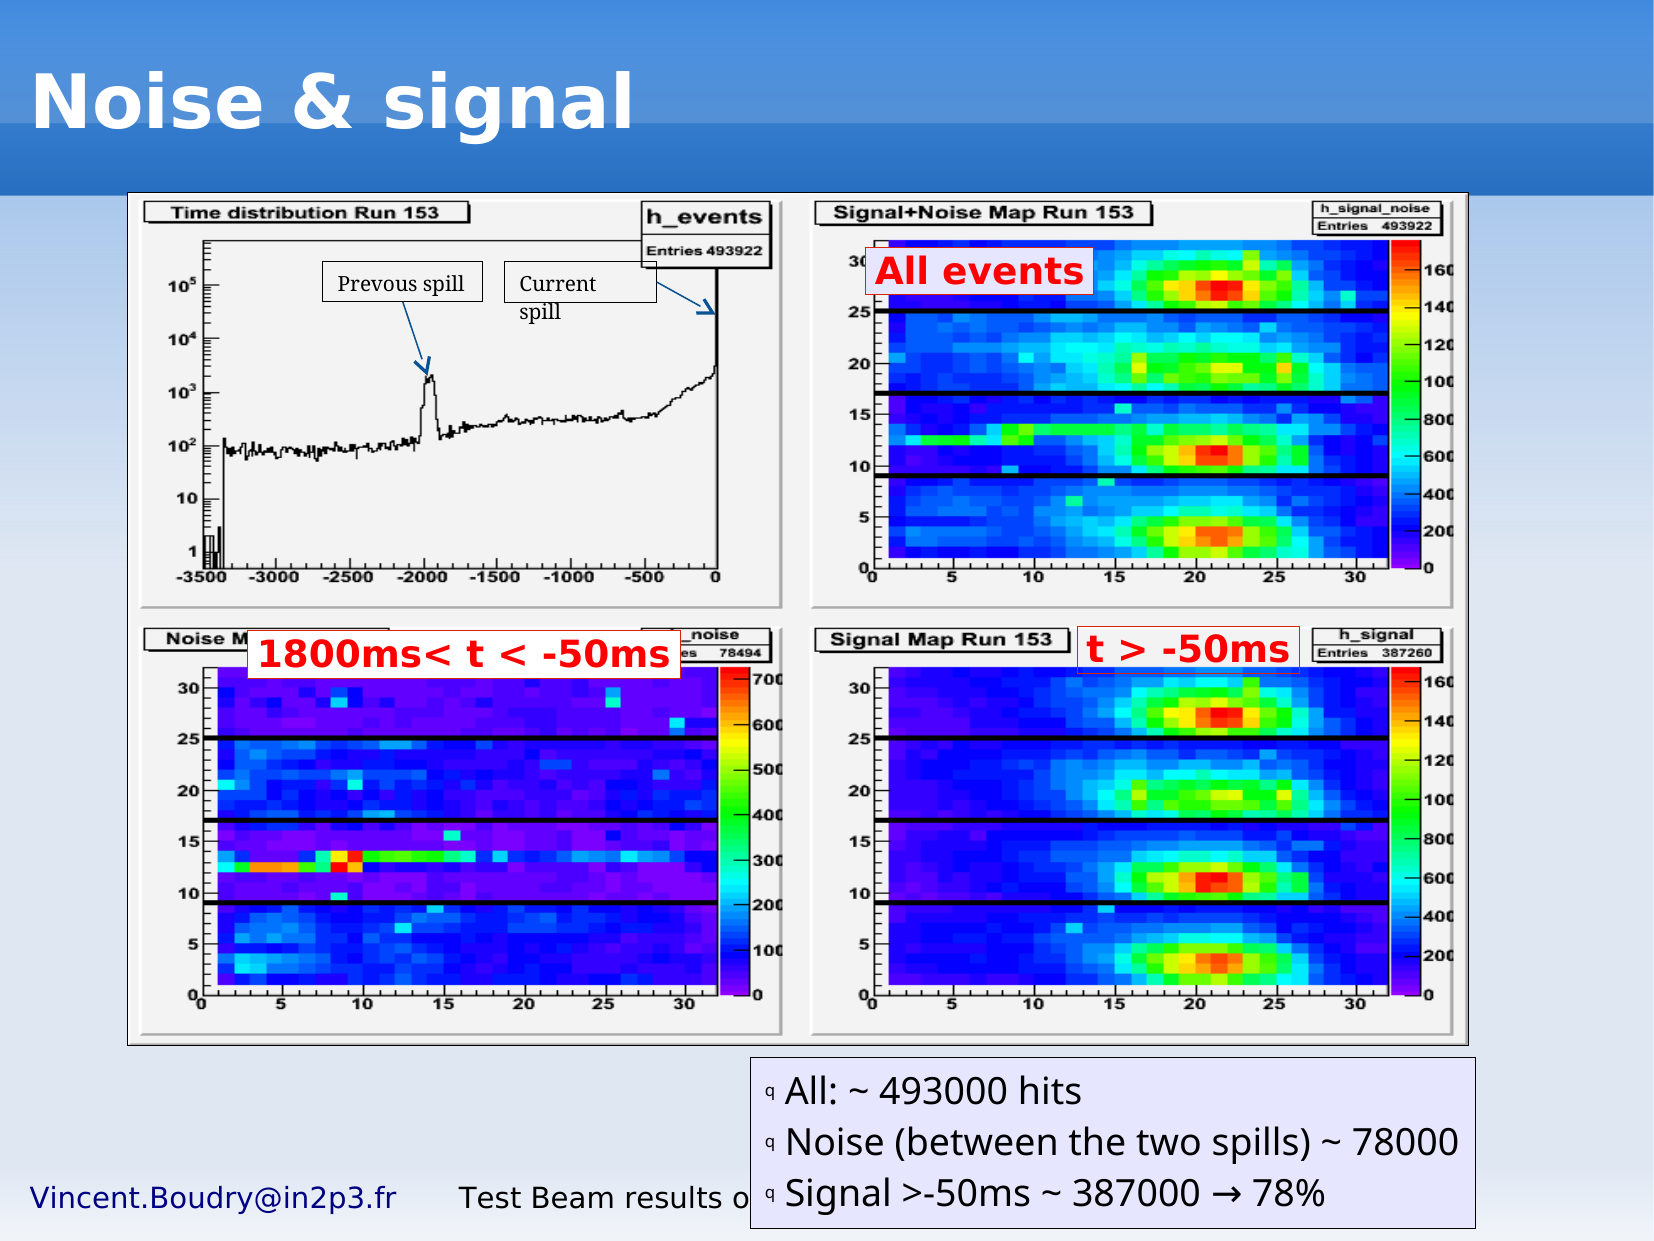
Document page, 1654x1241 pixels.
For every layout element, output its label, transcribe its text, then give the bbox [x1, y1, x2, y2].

text_box 1800ms< t < -50ms [247, 630, 681, 679]
text_box Prevous spill [322, 261, 483, 302]
text_box All: ~ 493000 hits Noise (between the two spills) ~ 78000 Signal >-50ms ~ 387000 → 78% [750, 1057, 1476, 1229]
text_box All events [865, 247, 1094, 295]
picture [0, 0, 1654, 1241]
title Noise & signal [29, 7, 1654, 200]
text_box t > -50ms [1077, 626, 1300, 674]
text_box Current spill [504, 261, 657, 303]
